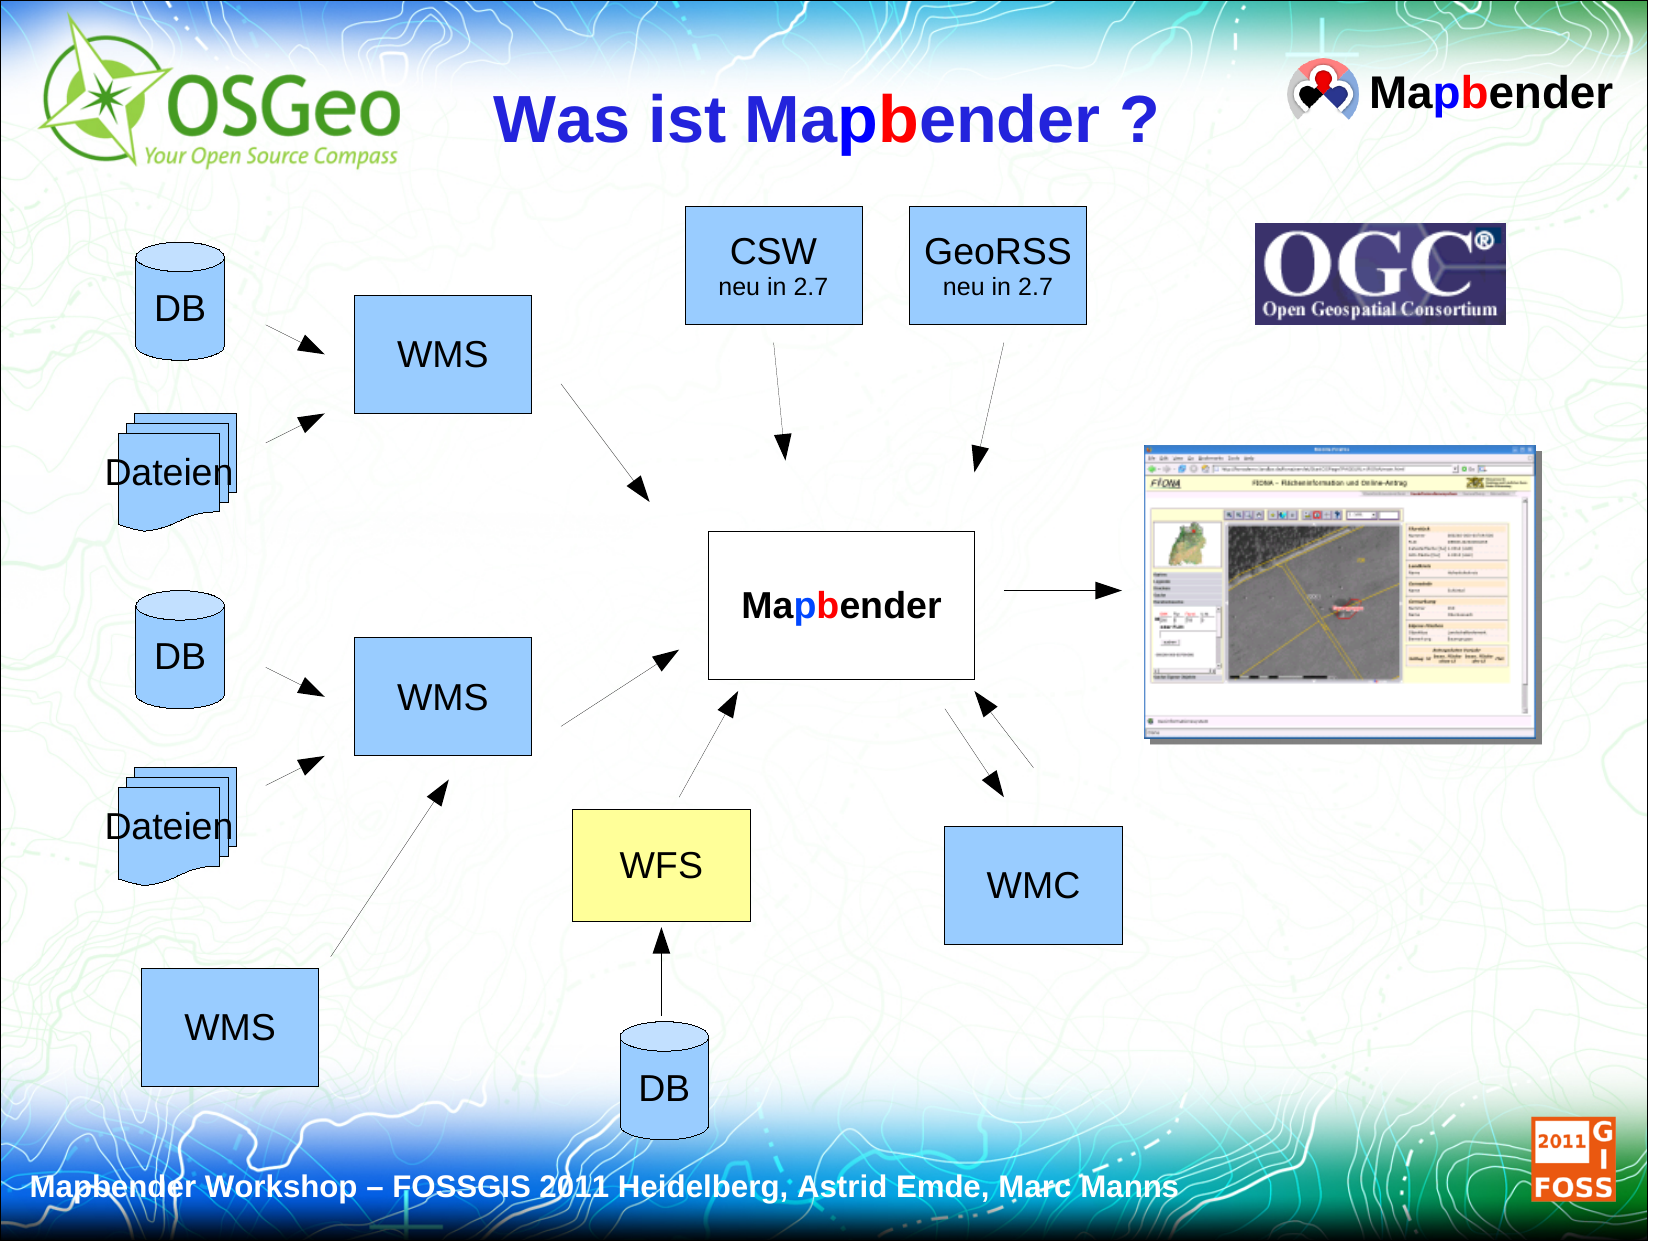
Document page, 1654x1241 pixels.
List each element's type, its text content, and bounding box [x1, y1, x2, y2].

picture [1, 1, 1647, 1240]
text_box Dateien [118, 462, 126, 482]
text_box DB [620, 1039, 709, 1140]
text_box DB [135, 258, 225, 361]
text_box GeoRSS neu in 2.7 [909, 206, 1087, 325]
text_box Dateien [118, 767, 237, 886]
text_box WMS [354, 637, 532, 756]
text_box WMS [141, 968, 319, 1087]
text_box Dateien [118, 816, 126, 836]
text_box DB [135, 606, 225, 709]
text_box WMC [944, 826, 1123, 945]
text_box Dateien [118, 413, 237, 532]
text_box Mapbender [708, 531, 975, 680]
text_box CSW neu in 2.7 [685, 206, 863, 325]
text_box WFS [572, 809, 751, 922]
text_box WMS [354, 295, 532, 414]
title Was ist Mapbender ? [82, 31, 1571, 207]
